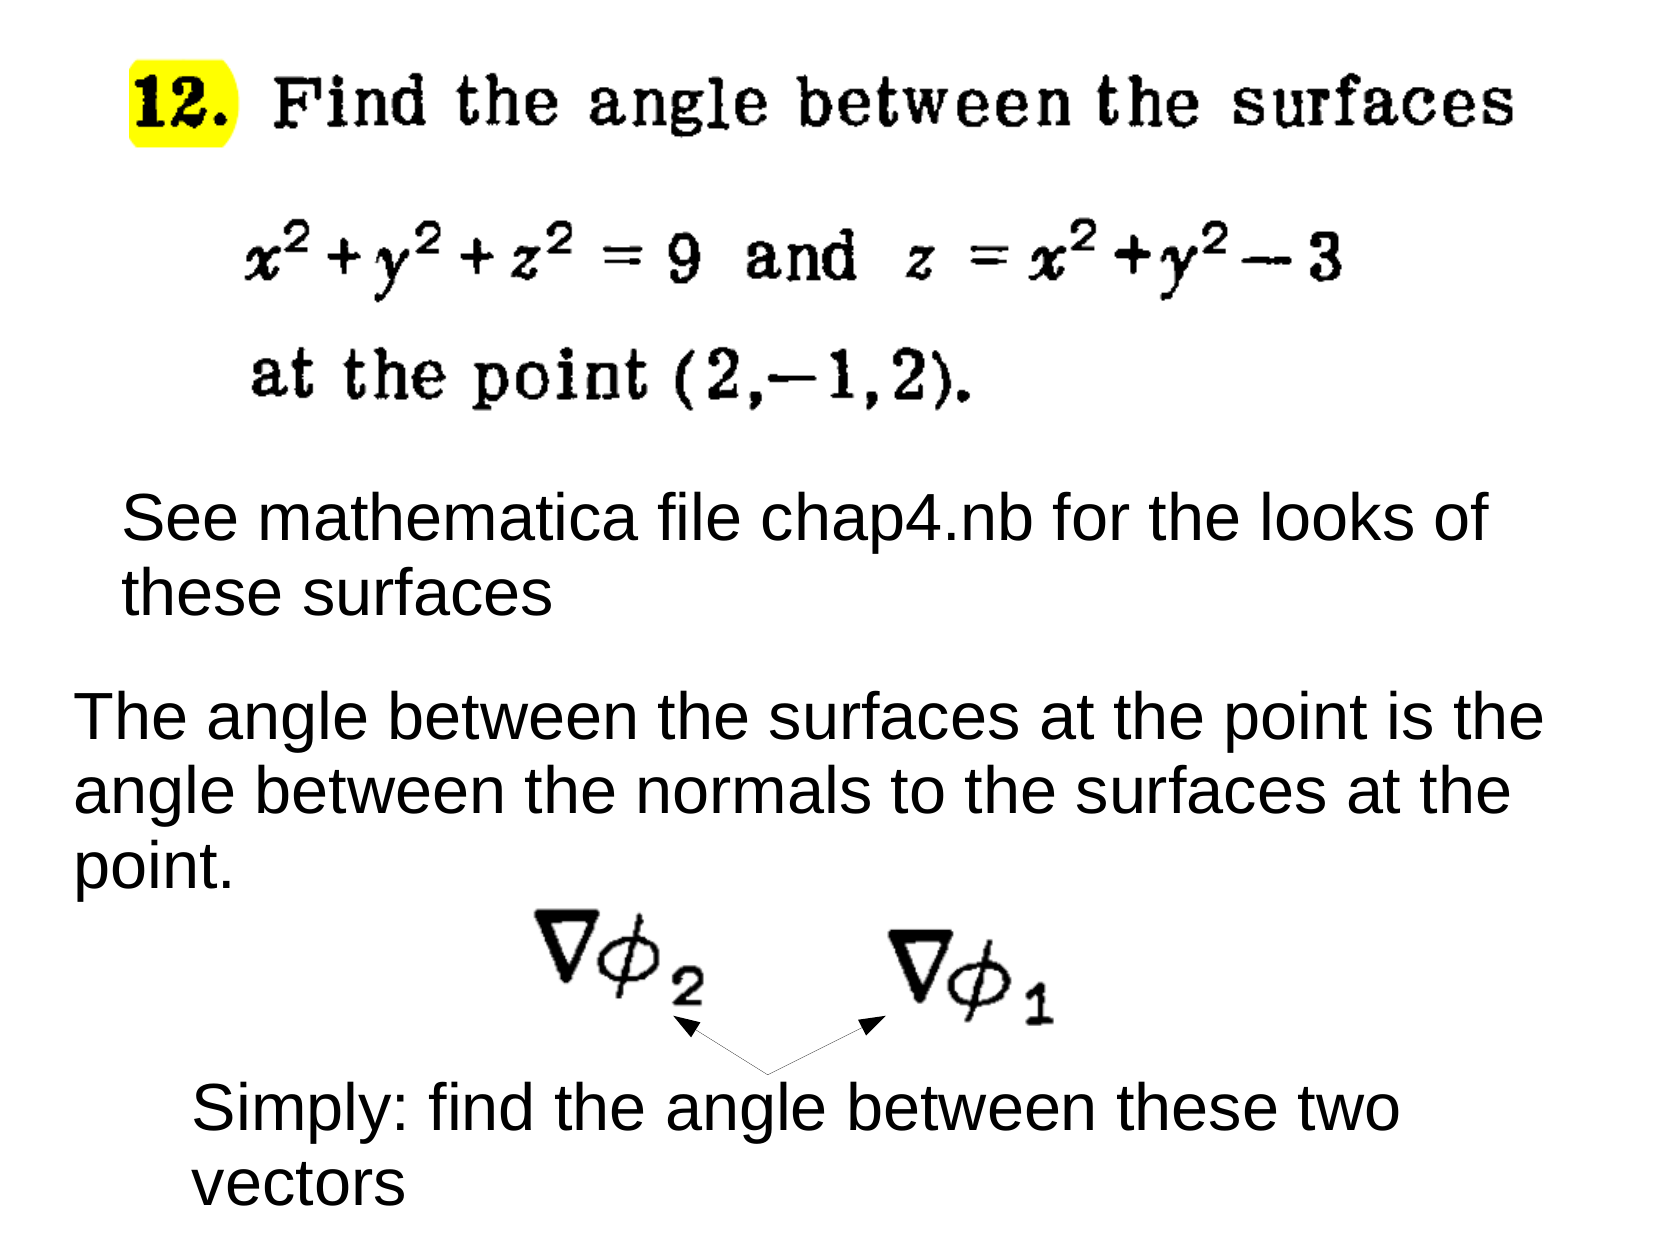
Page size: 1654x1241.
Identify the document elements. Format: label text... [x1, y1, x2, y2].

picture [217, 177, 1359, 315]
picture [129, 37, 1533, 154]
picture [850, 897, 1079, 1048]
text_box The angle between the surfaces at the point is the angle between the normals to the surfaces at the point. [59, 671, 1619, 989]
text_box Simply: find the angle between these two vectors [177, 1062, 1630, 1228]
picture [509, 882, 721, 1016]
picture [235, 330, 981, 422]
text_box See mathematica file chap4.nb for the looks of these surfaces [106, 472, 1512, 650]
